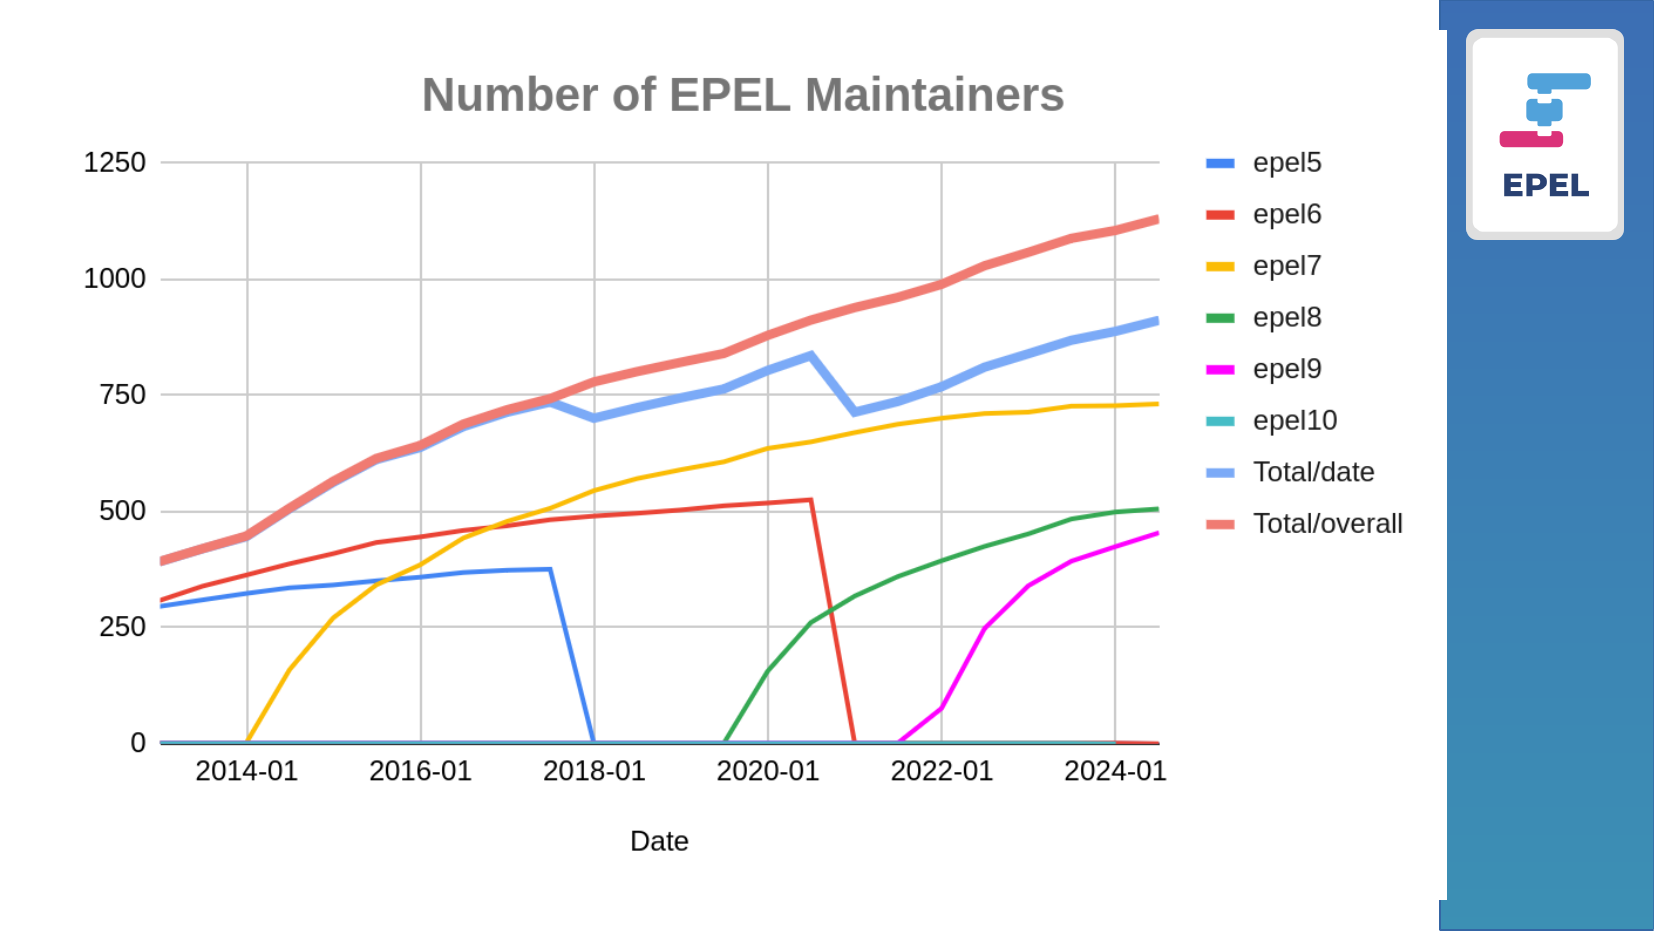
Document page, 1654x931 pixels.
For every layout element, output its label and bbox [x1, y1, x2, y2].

picture [40, 30, 1447, 900]
picture [1466, 29, 1624, 240]
